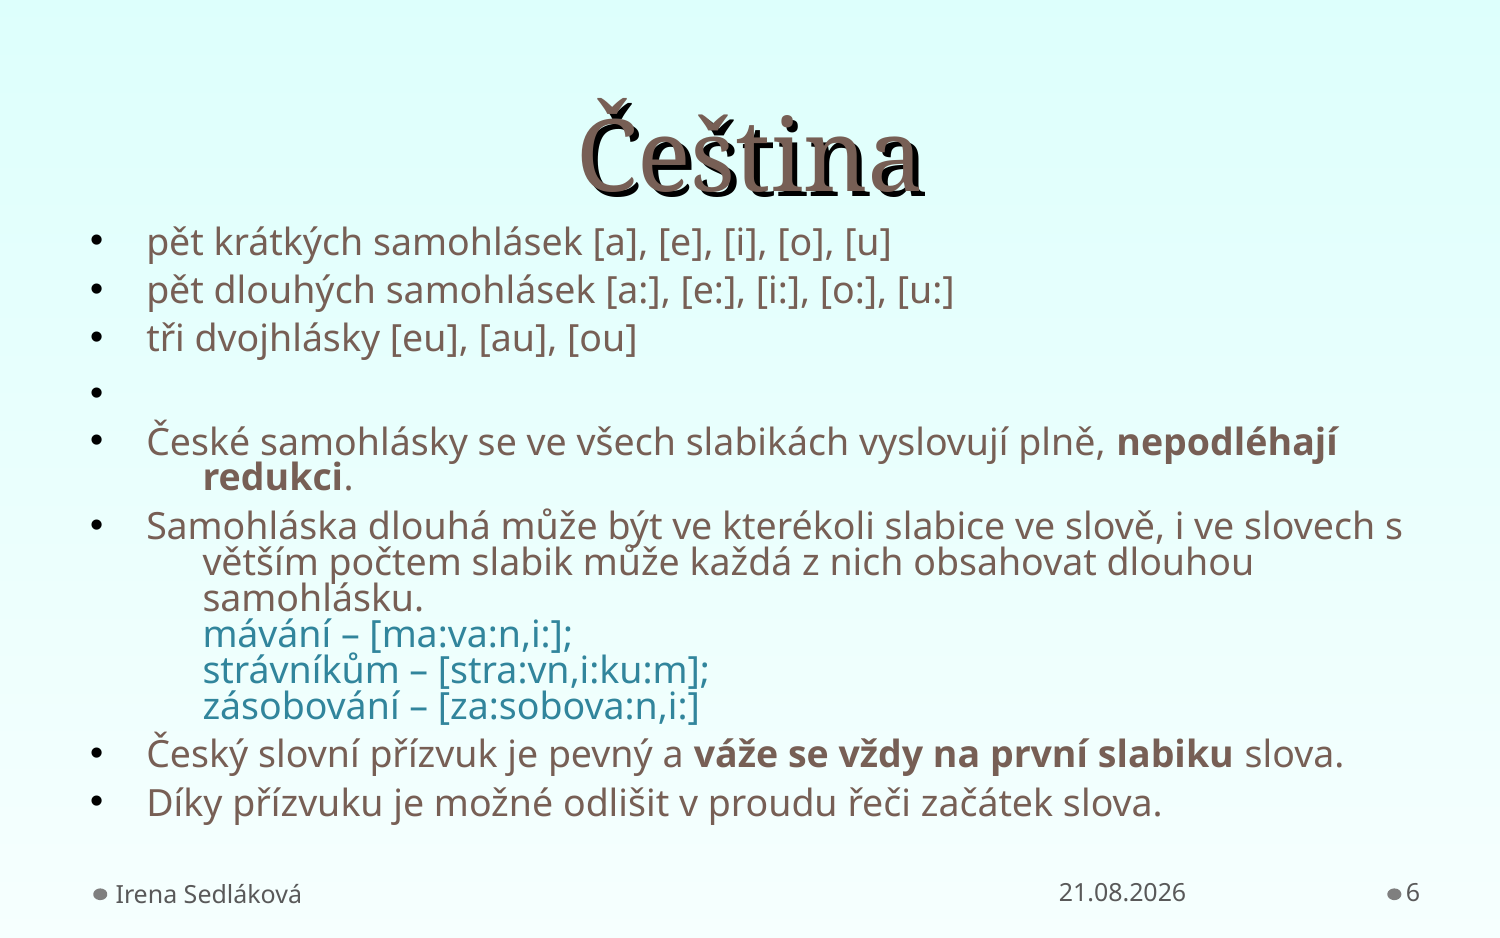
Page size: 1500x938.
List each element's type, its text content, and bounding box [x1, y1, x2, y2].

text_box 15.11.2018 [1043, 868, 1387, 919]
text_box Irena Sedláková [108, 868, 576, 919]
title Čeština [75, 0, 1426, 218]
list pět krátkých samohlásek [a], [e], [i], [o], [u] pět dlouhých samohlásek [a:], [e:], [i:], [o:], [u:] tři dvojhlásky [eu], [au], [ou] České samohlásky se ve všech slabikách vyslovují plně, nepodléhají redukci. Samohláska dlouhá může být ve kterékoli slabice ve slově, i ve slovech s větším počtem slabik může každá z nich obsahovat dlouhou samohlásku. mávání – [ma:va:n,i:]; strávníkům – [stra:vn,i:ku:m]; zásobování – [za:sobova:n,i:] Český slovní přízvuk je pevný a váže se vždy na první slabiku slova. Díky přízvuku je možné odlišit v proudu řeči začátek slova. [75, 218, 1426, 838]
text_box [1401, 868, 1494, 919]
